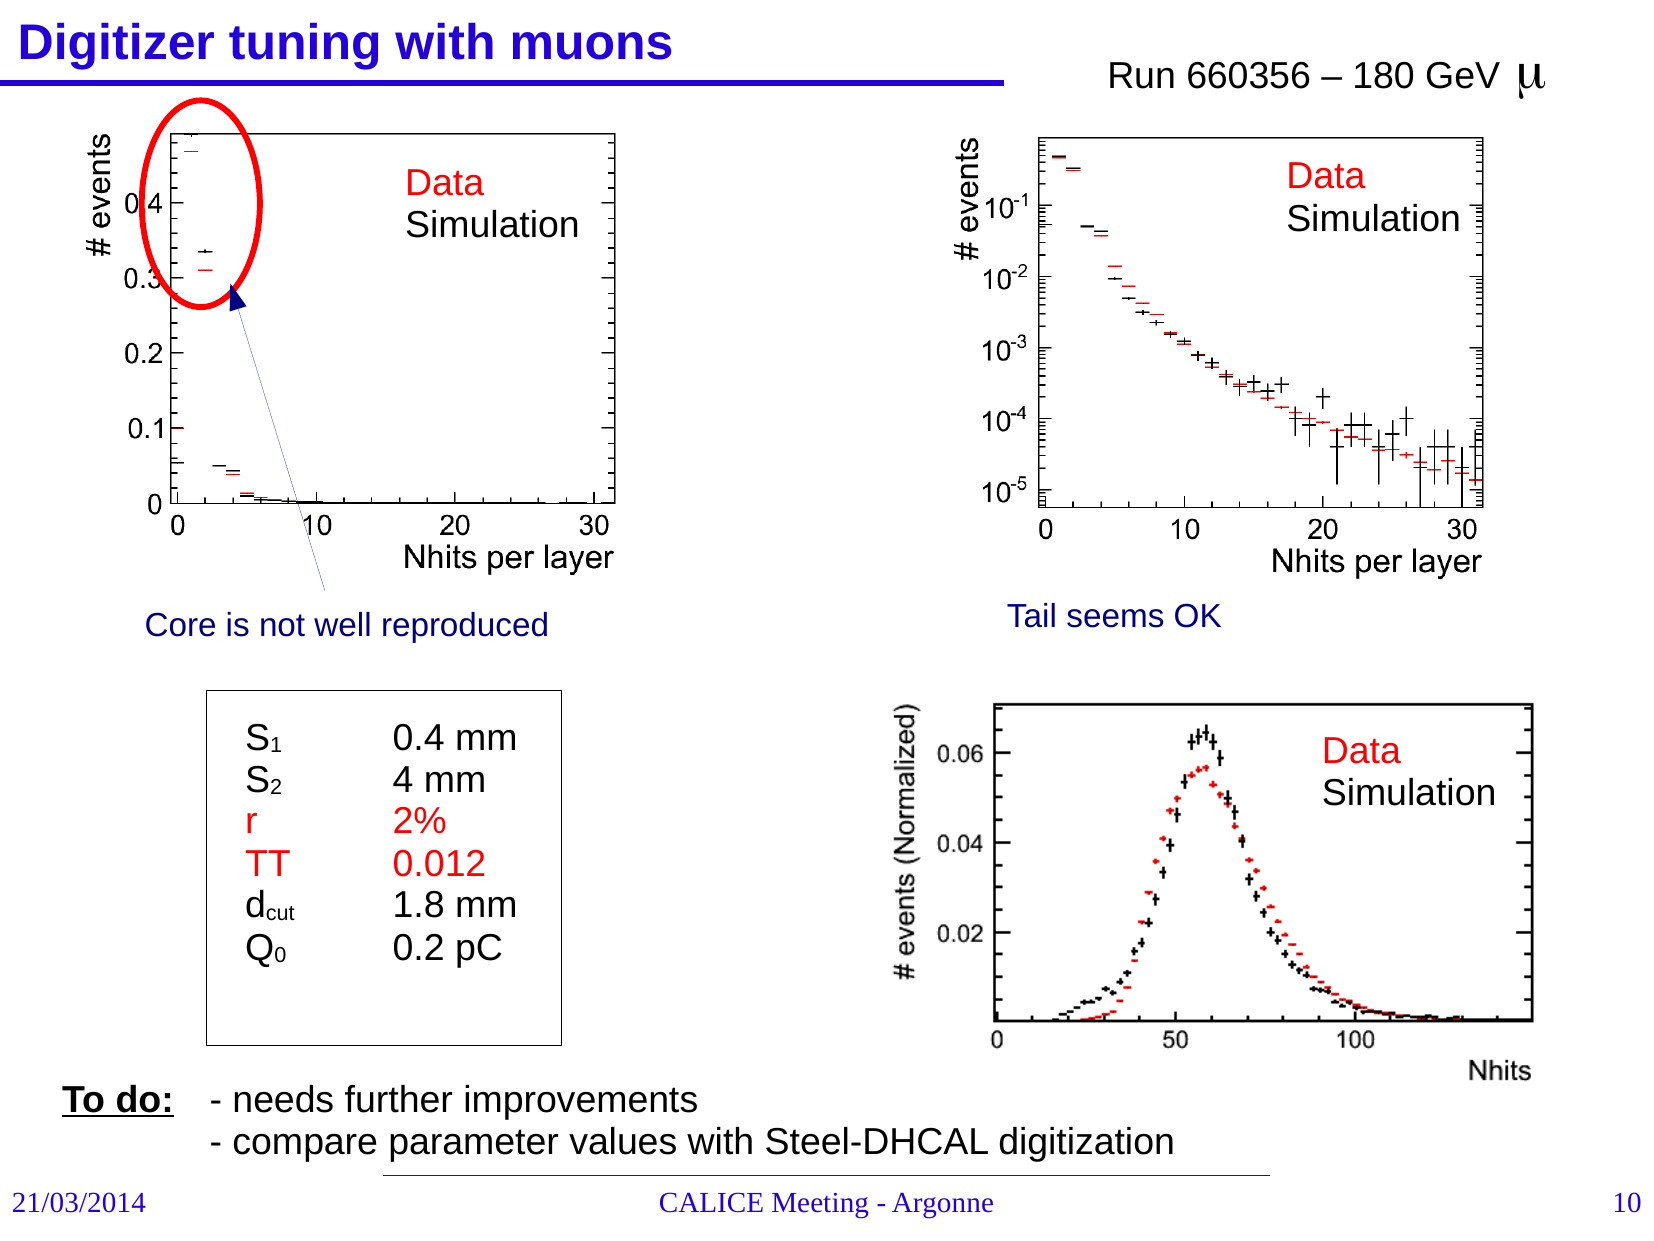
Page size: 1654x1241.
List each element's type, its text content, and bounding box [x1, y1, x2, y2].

picture [938, 98, 1530, 598]
picture [70, 94, 662, 593]
text_box Data Simulation [1307, 722, 1512, 821]
text_box To do: - needs further improvements - compare parameter values with Steel-DHCAL digitization [47, 1071, 1193, 1170]
picture [874, 671, 1590, 1099]
text_box Tail seems OK [992, 590, 1237, 643]
title Digitizer tuning with muons [17, 8, 1625, 77]
text_box Data Simulation [1271, 147, 1477, 247]
text_box Run 660356 – 180 GeV μ [1092, 31, 1563, 112]
text_box Core is not well reproduced [129, 598, 566, 651]
text_box S1 0.4 mm S2 4 mm r 2% TT 0.012 dcut 1.8 mm Q0 0.2 pC [230, 708, 533, 1025]
text_box Data Simulation [390, 154, 596, 253]
